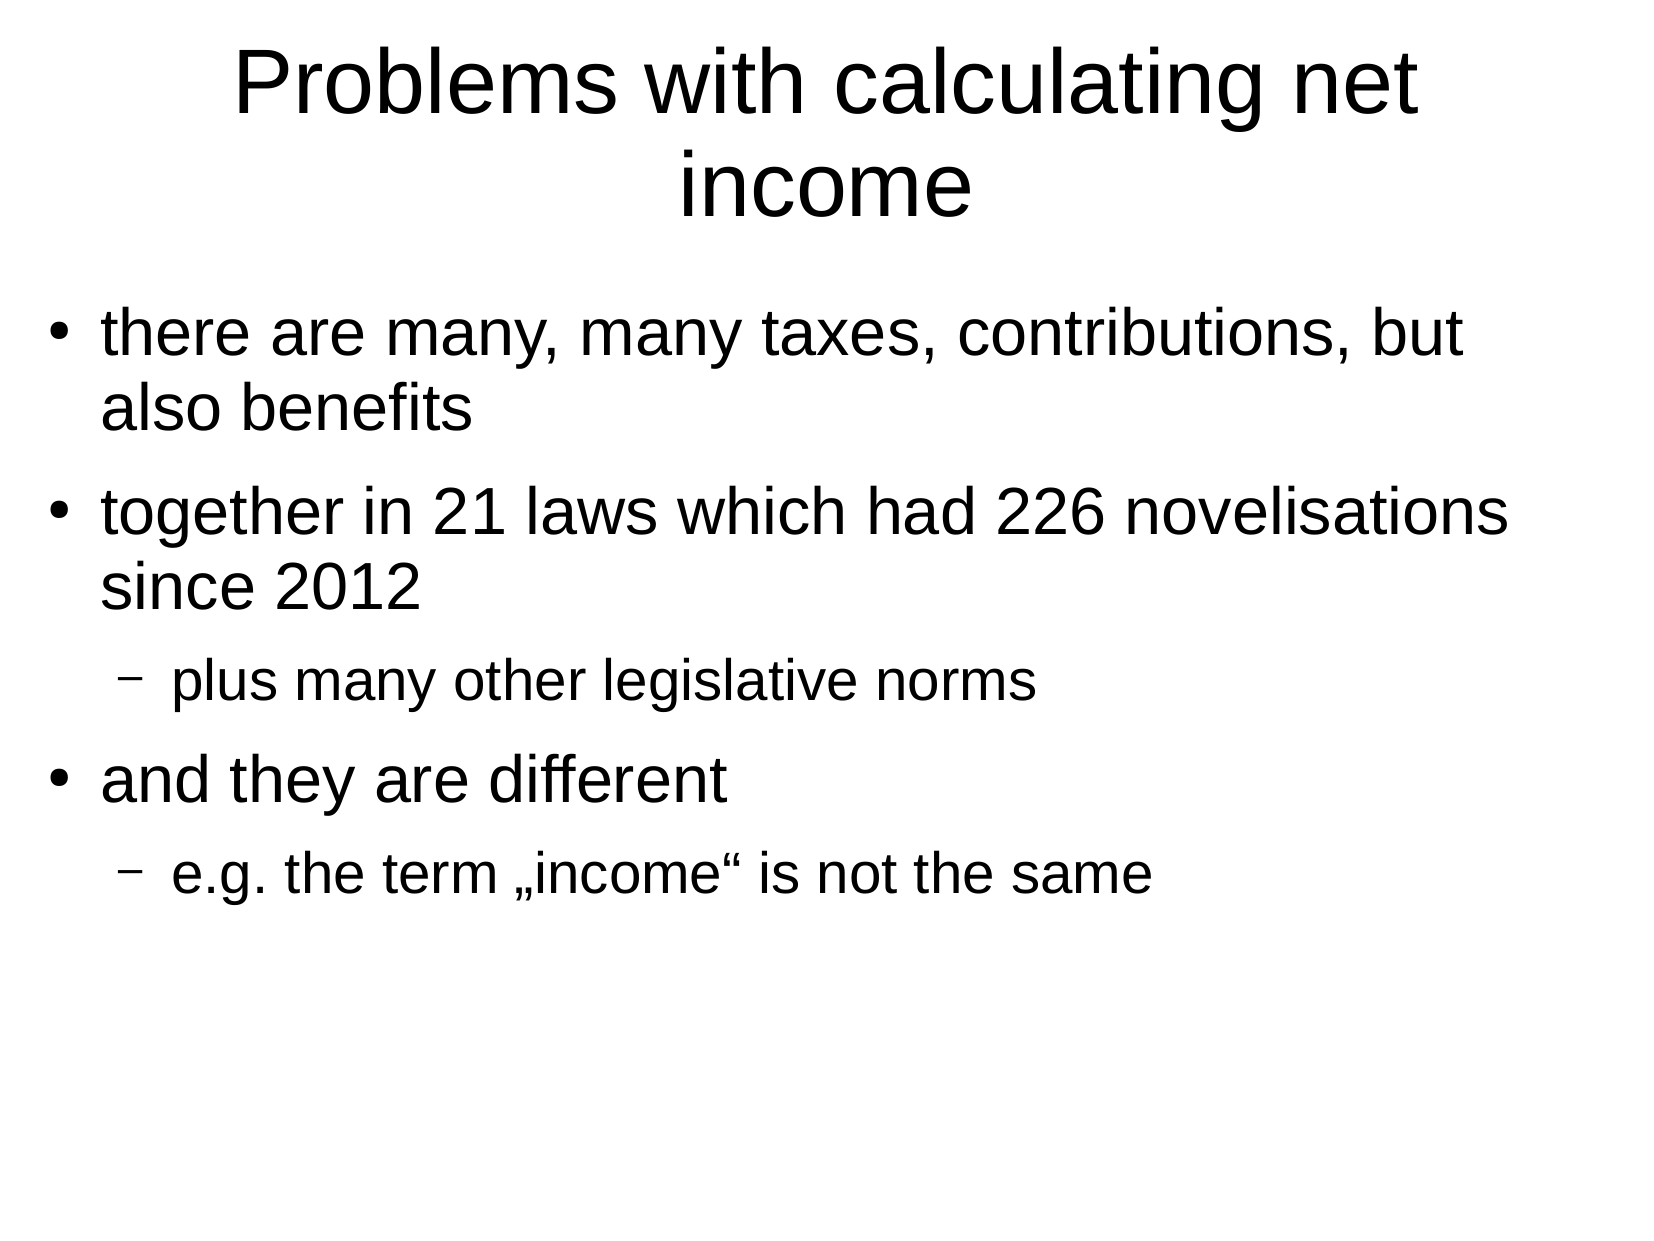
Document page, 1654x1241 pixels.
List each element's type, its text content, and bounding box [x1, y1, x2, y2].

list there are many, many taxes, contributions, but also benefits together in 21 laws which had 226 novelisations since 2012 plus many other legislative norms and they are different e.g. the term „income“ is not the same [29, 295, 1533, 1077]
title Problems with calculating net income [88, 29, 1565, 237]
